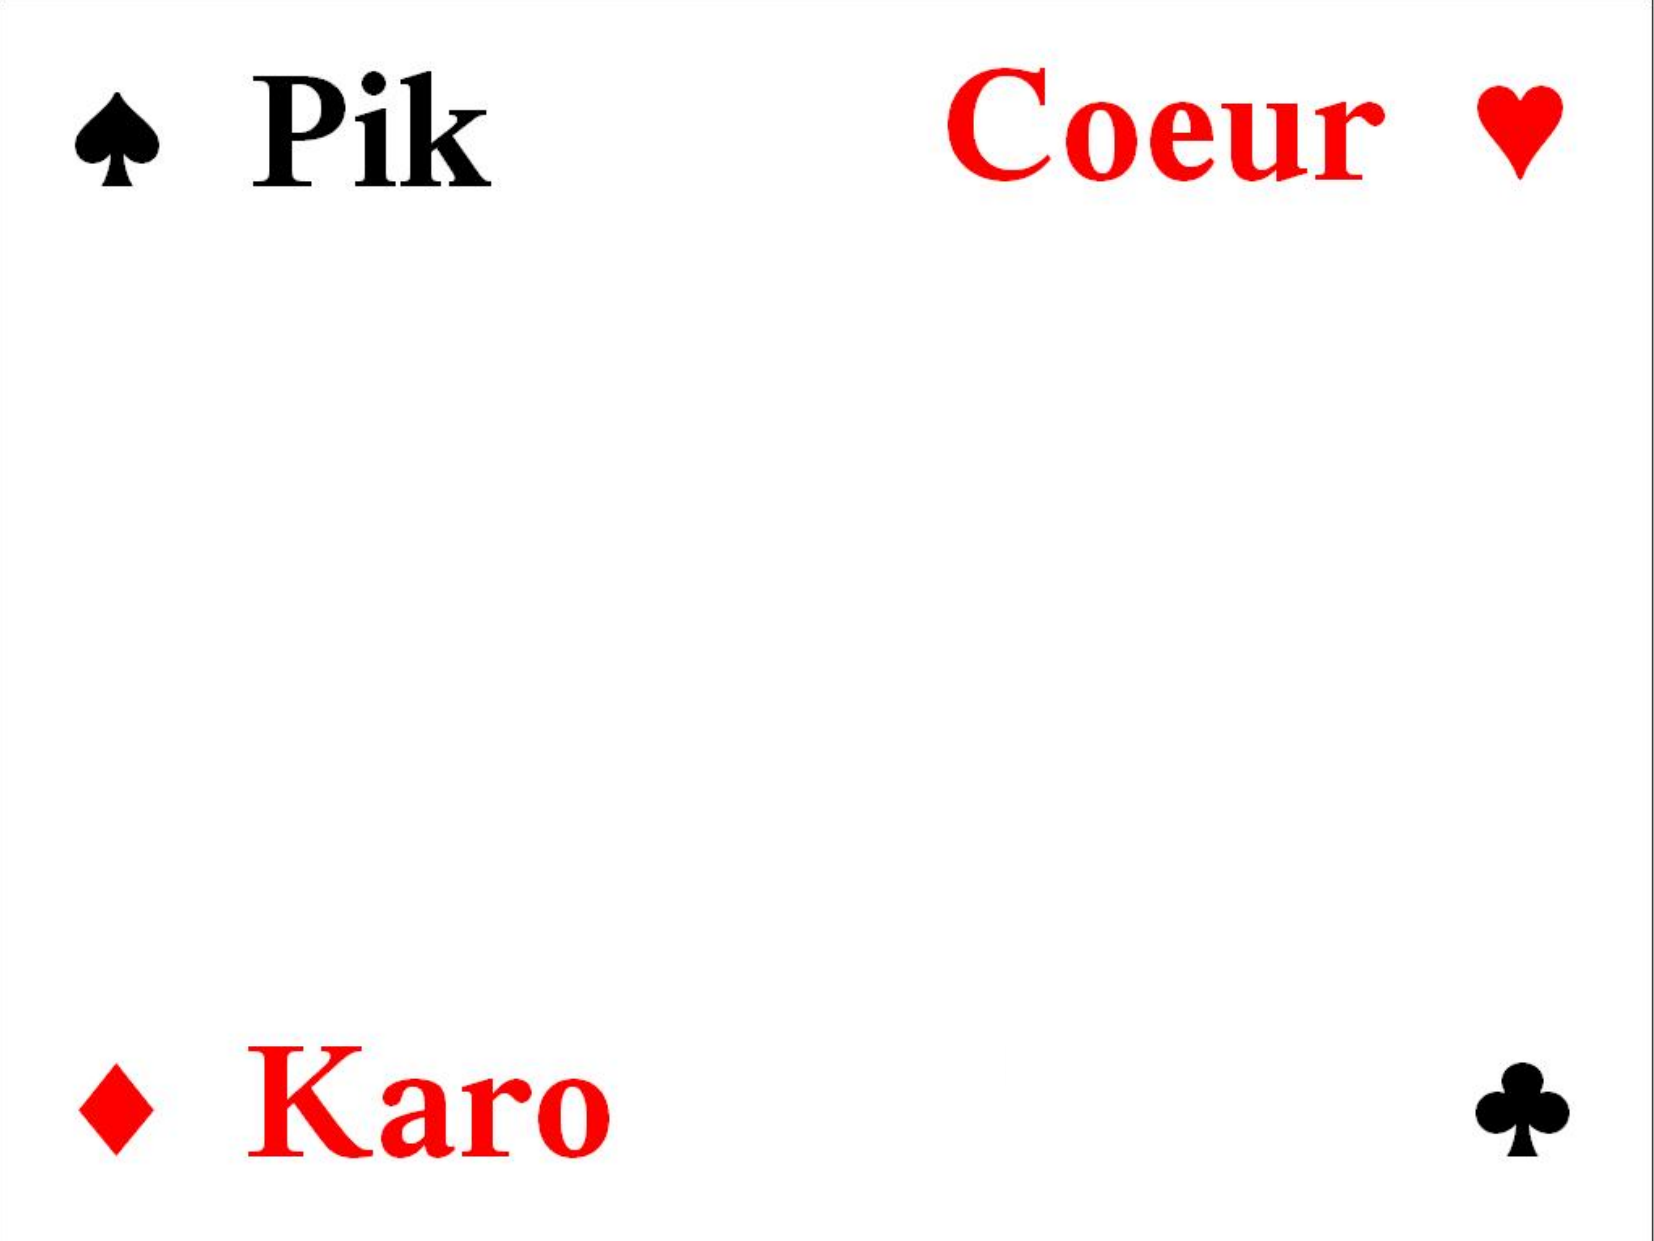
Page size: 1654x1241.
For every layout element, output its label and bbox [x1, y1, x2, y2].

text_box [29, 283, 1624, 1195]
picture [0, 0, 1654, 1241]
